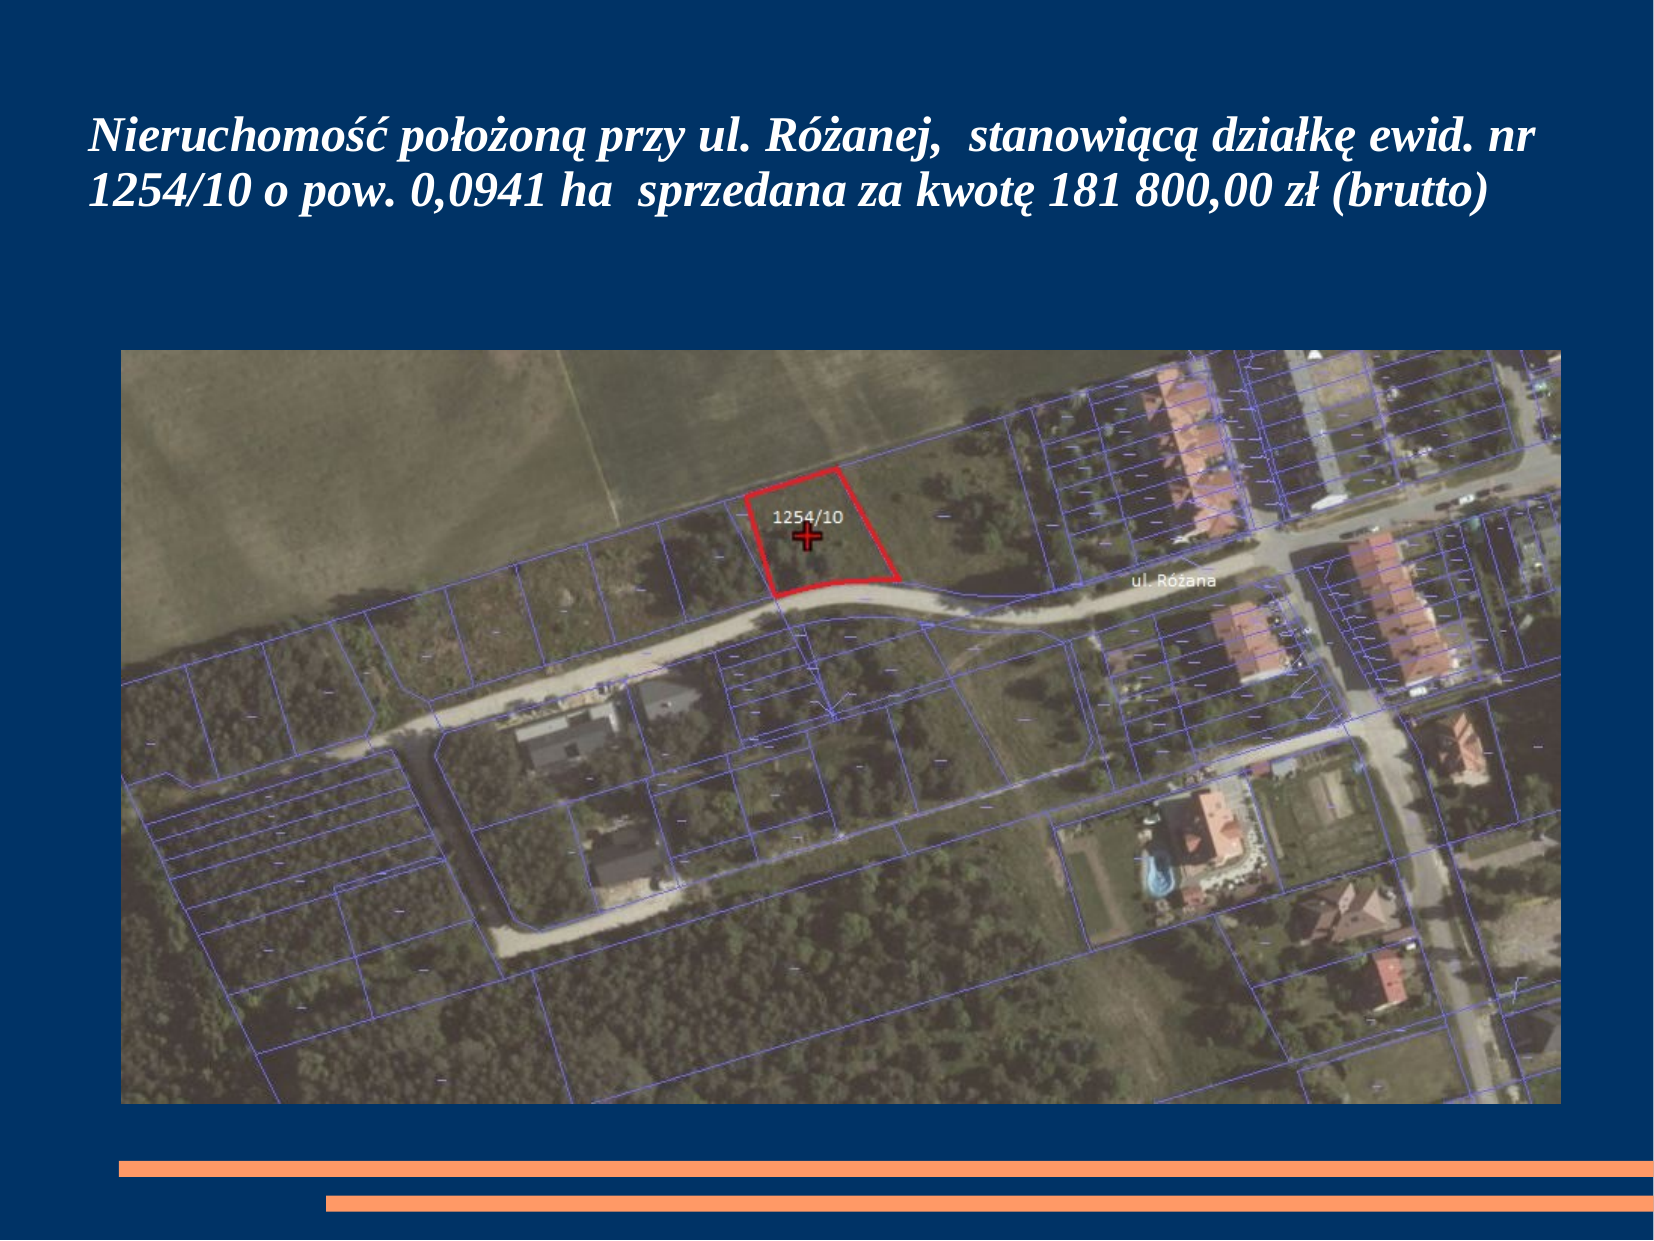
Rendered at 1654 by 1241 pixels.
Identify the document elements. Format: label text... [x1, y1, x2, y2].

picture [121, 350, 1561, 1104]
title Nieruchomość położoną przy ul. Różanej, stanowiącą działkę ewid. nr 1254/10 o pow. 0,0941 ha sprzedana za kwotę 181 800,00 zł (brutto) [88, 58, 1562, 266]
